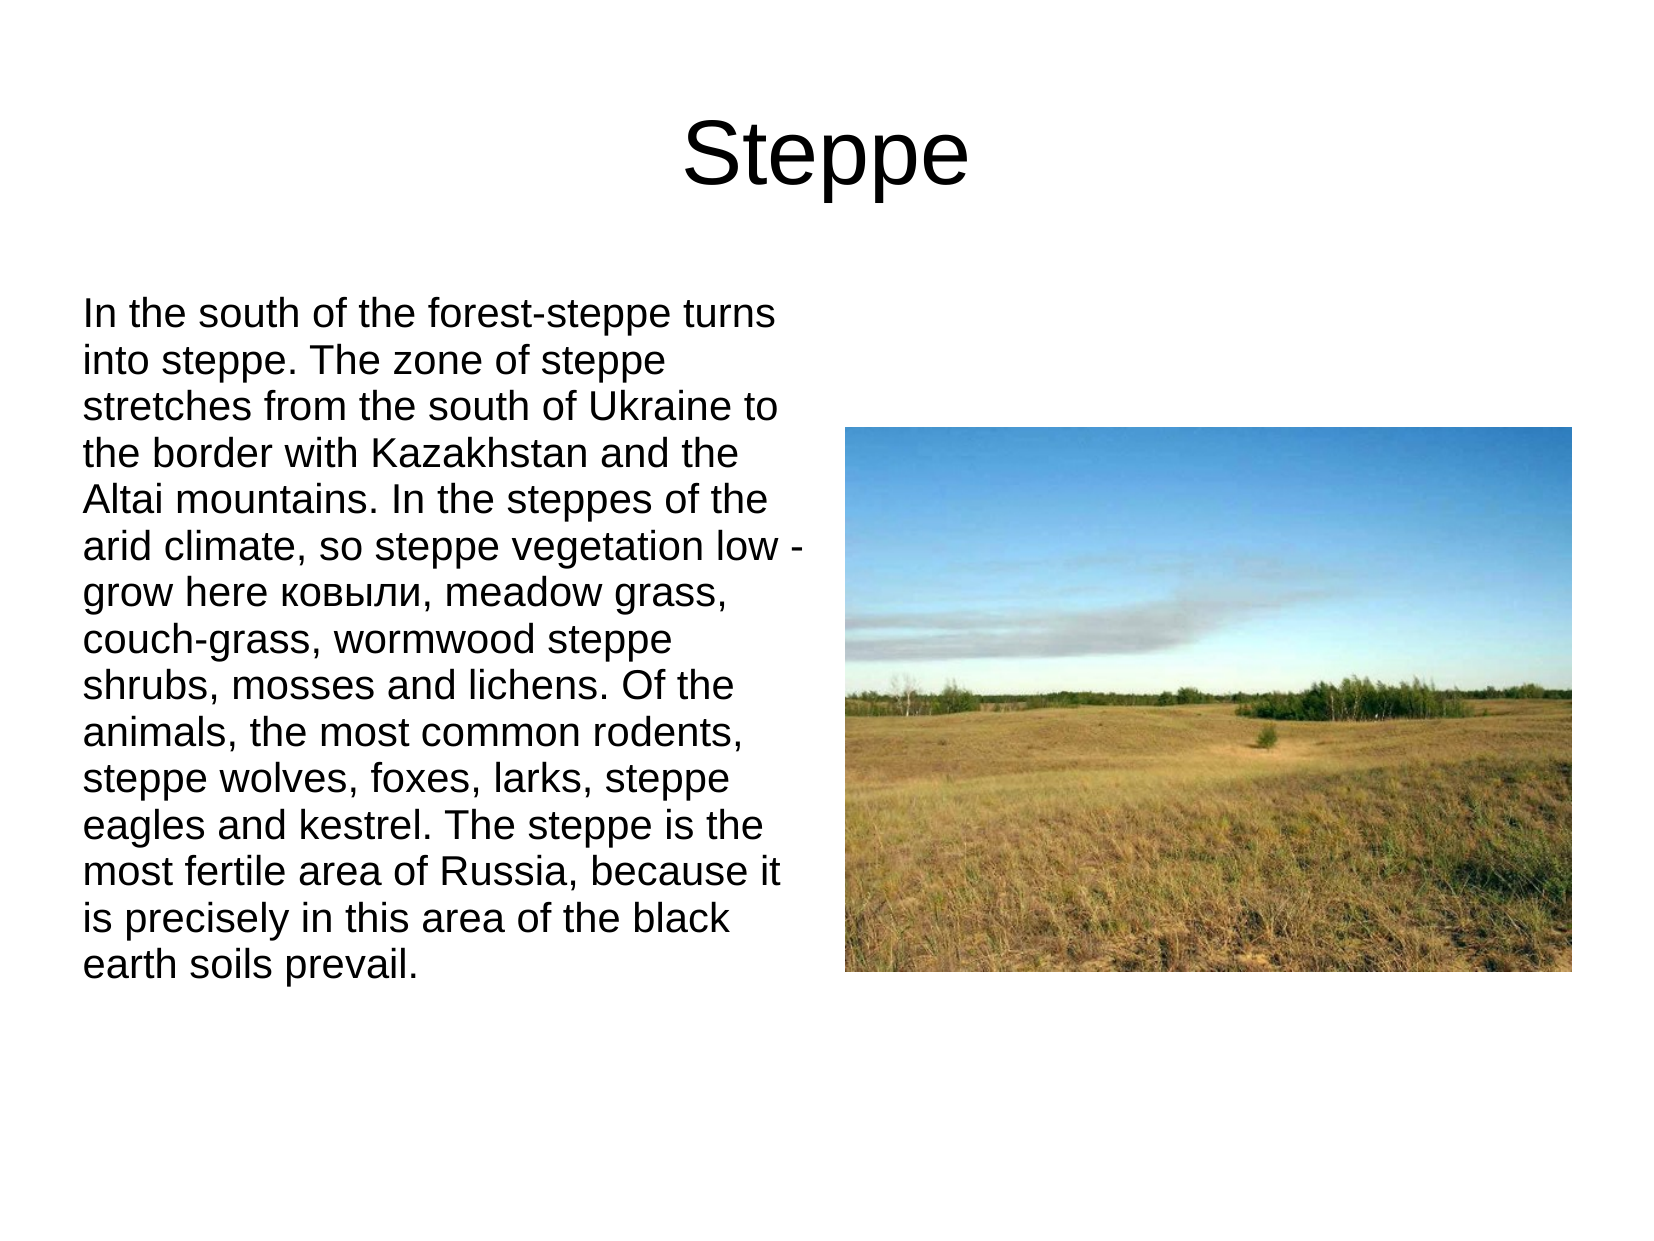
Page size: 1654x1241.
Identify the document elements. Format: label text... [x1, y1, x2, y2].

title Steppe [82, 56, 1571, 250]
picture [845, 427, 1572, 972]
list In the south of the forest-steppe turns into steppe. The zone of steppe stretches from the south of Ukraine to the border with Kazakhstan and the Altai mountains. In the steppes of the arid climate, so steppe vegetation low - grow here ковыли, meadow grass, couch-grass, wormwood steppe shrubs, mosses and lichens. Of the animals, the most common rodents, steppe wolves, foxes, larks, steppe eagles and kestrel. The steppe is the most fertile area of Russia, because it is precisely in this area of the black earth soils prevail. [82, 290, 809, 1109]
